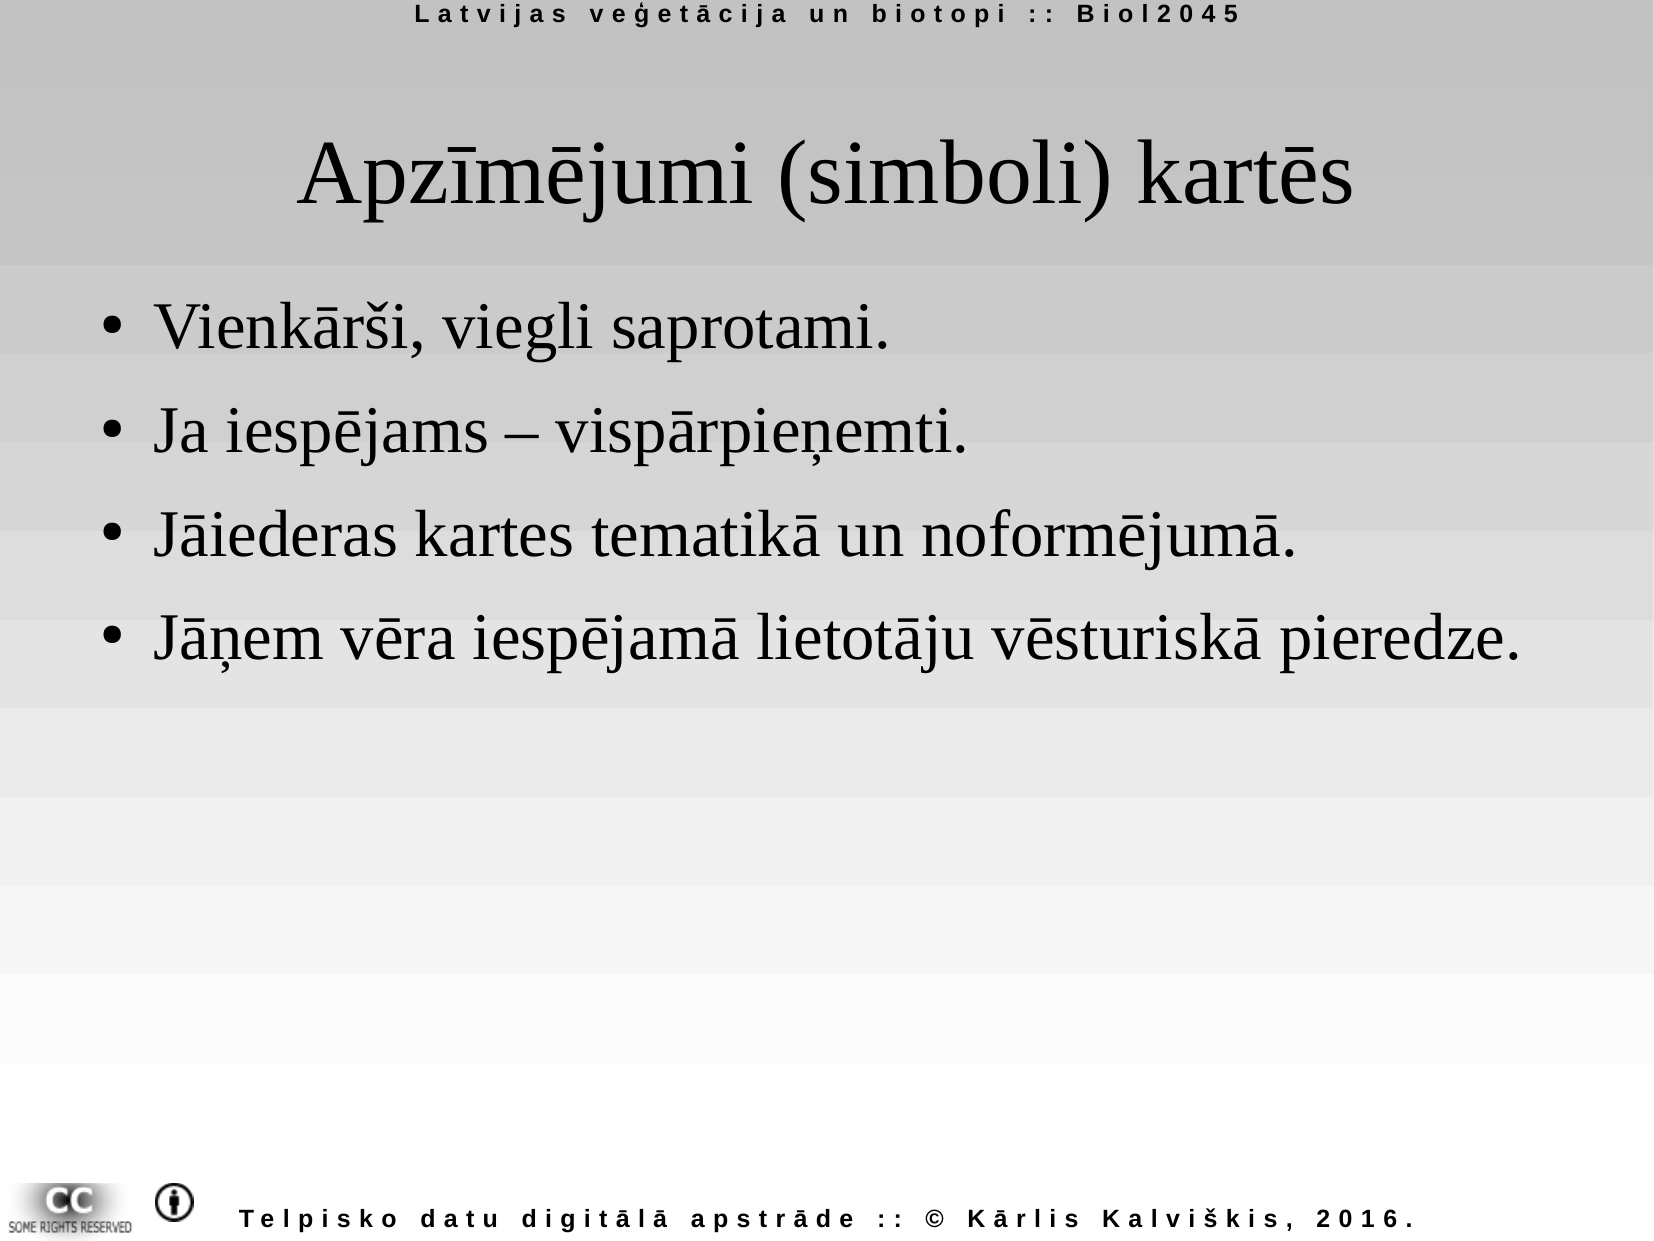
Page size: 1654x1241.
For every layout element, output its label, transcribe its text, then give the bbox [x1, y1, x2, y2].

picture [0, 0, 1654, 1241]
list Vienkārši, viegli saprotami. Ja iespējams – vispārpieņemti. Jāiederas kartes tematikā un noformējumā. Jāņem vēra iespējamā lietotāju vēsturiskā pieredze. [82, 289, 1571, 1113]
title Apzīmējumi (simboli) kartēs [29, 49, 1625, 296]
